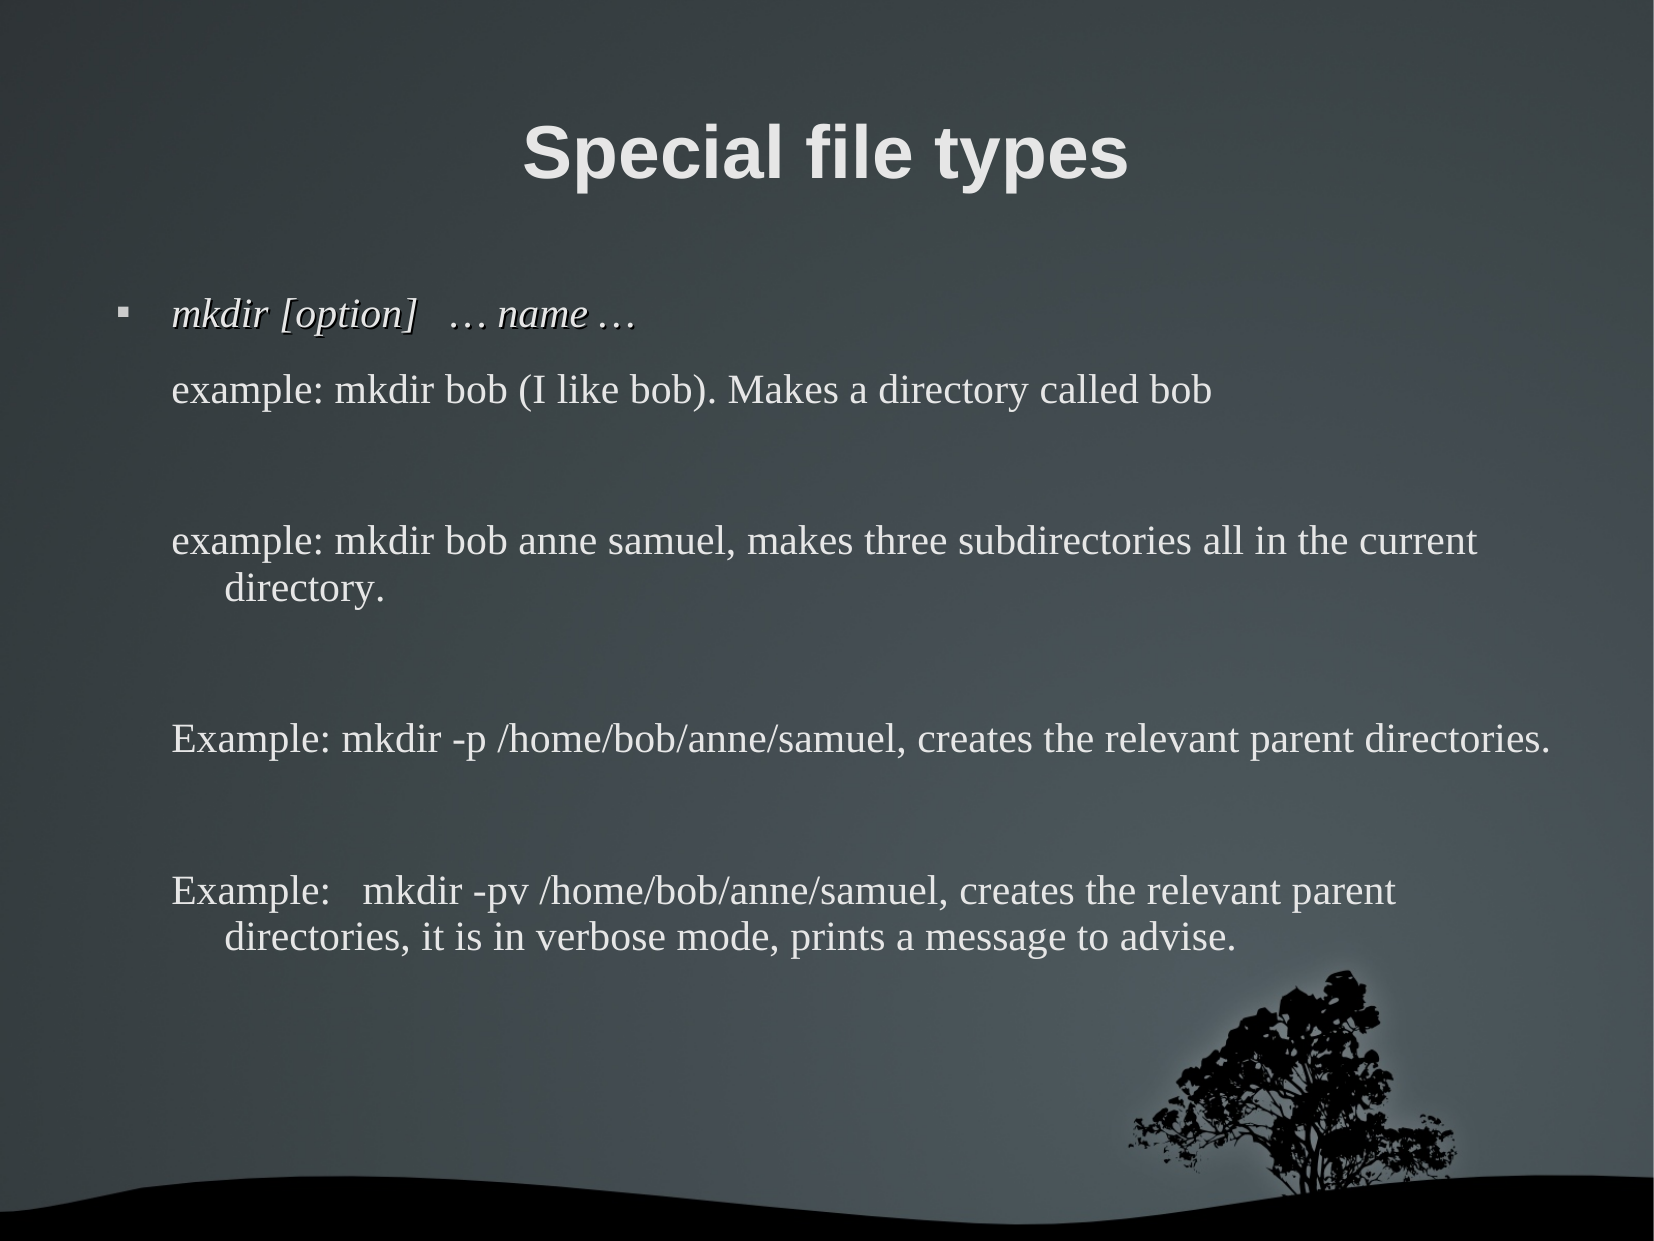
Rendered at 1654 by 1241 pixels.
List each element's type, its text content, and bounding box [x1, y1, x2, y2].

list mkdir [option] … name … example: mkdir bob (I like bob). Makes a directory called bob example: mkdir bob anne samuel, makes three subdirectories all in the current directory. Example: mkdir -p /home/bob/anne/samuel, creates the relevant parent directories. Example: mkdir -pv /home/bob/anne/samuel, creates the relevant parent directories, it is in verbose mode, prints a message to advise. [82, 290, 1571, 1094]
picture [0, 0, 1654, 1241]
title Special file types [82, 56, 1571, 250]
